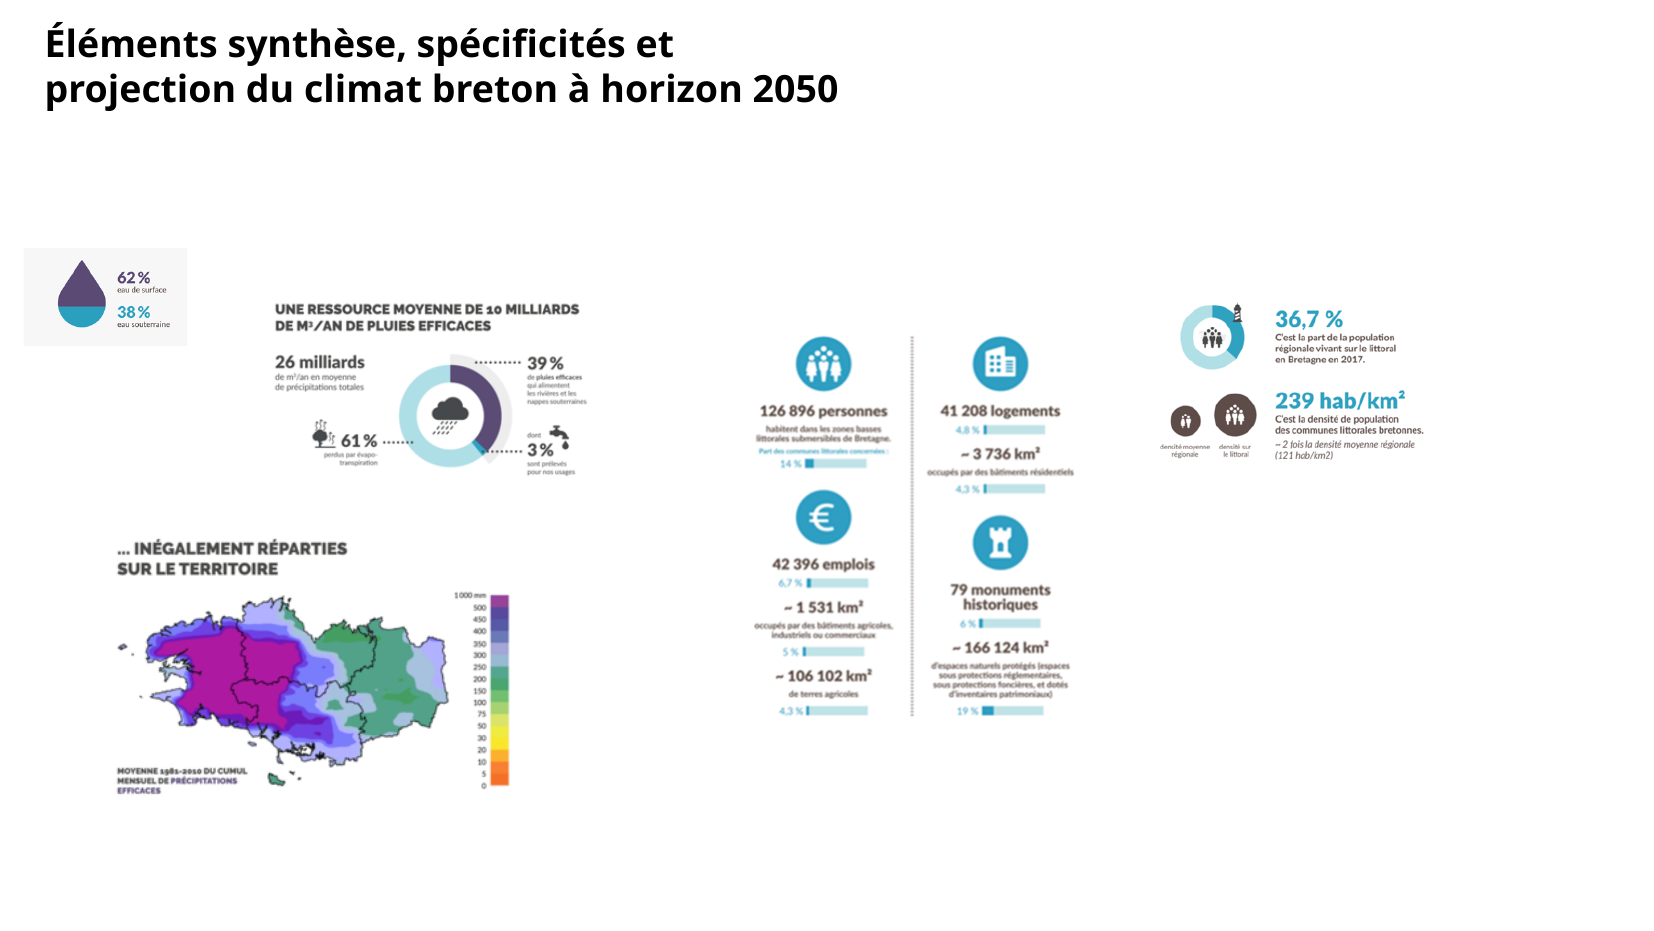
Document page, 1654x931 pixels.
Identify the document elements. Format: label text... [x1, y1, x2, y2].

text_box Éléments synthèse, spécificités et projection du climat breton à horizon 2050 [29, 12, 857, 119]
picture [105, 530, 524, 802]
picture [23, 248, 188, 346]
picture [1149, 295, 1437, 471]
picture [265, 296, 608, 488]
picture [736, 330, 1091, 731]
